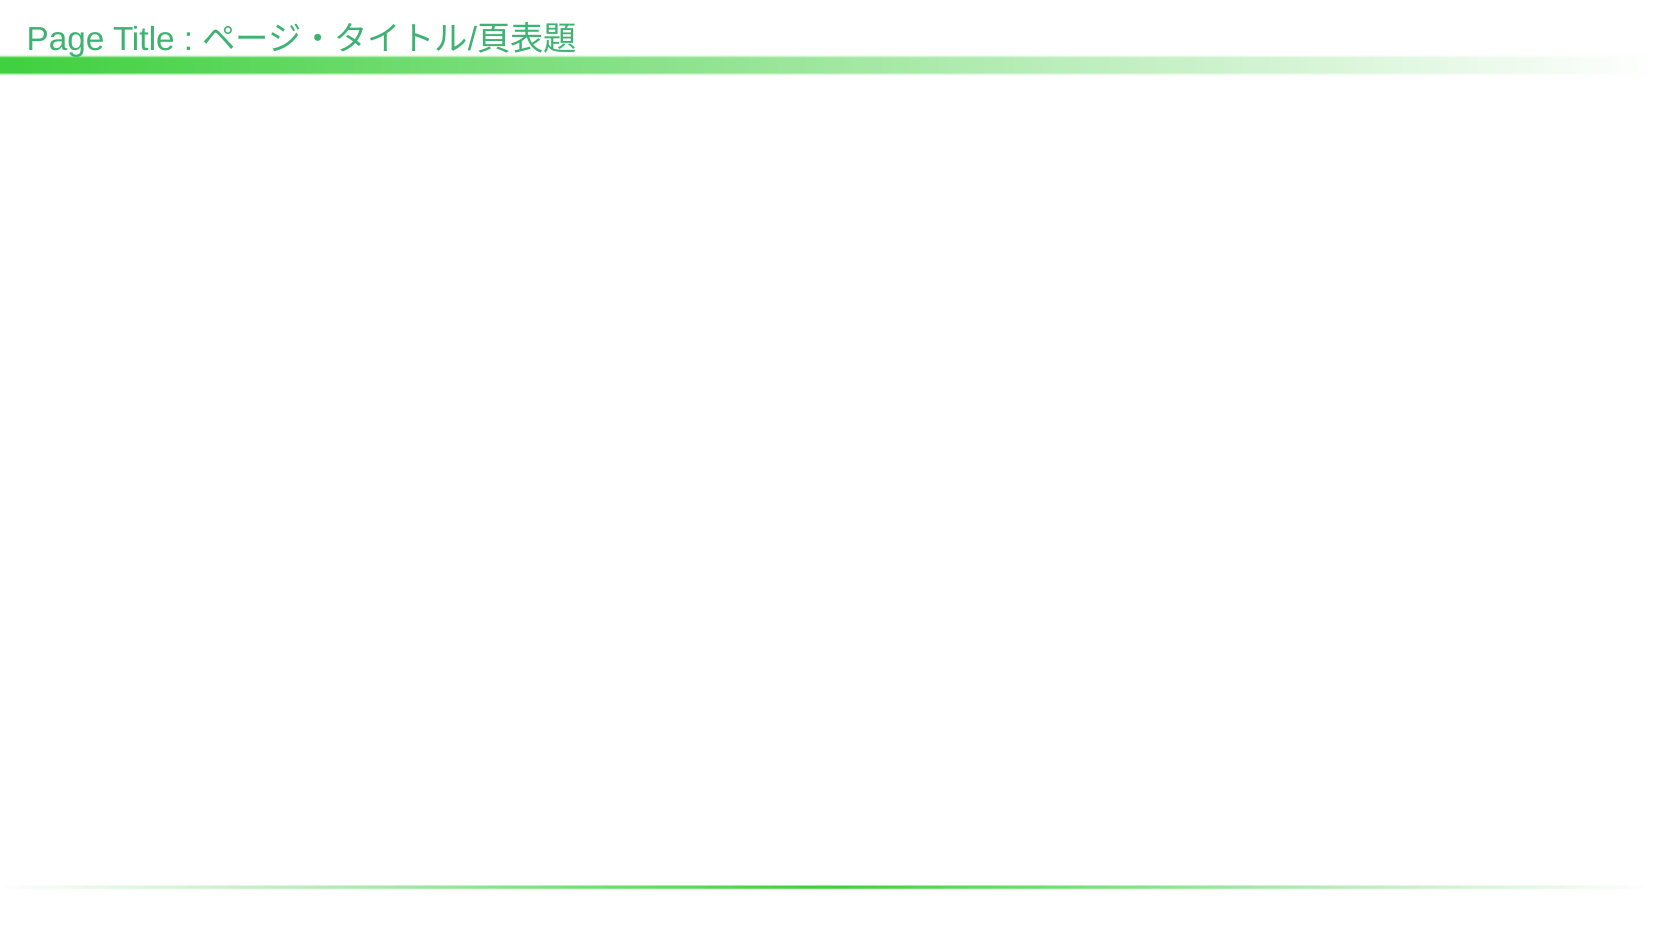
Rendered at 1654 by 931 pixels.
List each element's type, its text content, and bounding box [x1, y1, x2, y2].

picture [0, 0, 1654, 931]
text_box Page Title : ページ・タイトル/頁表題 [11, 5, 1193, 56]
